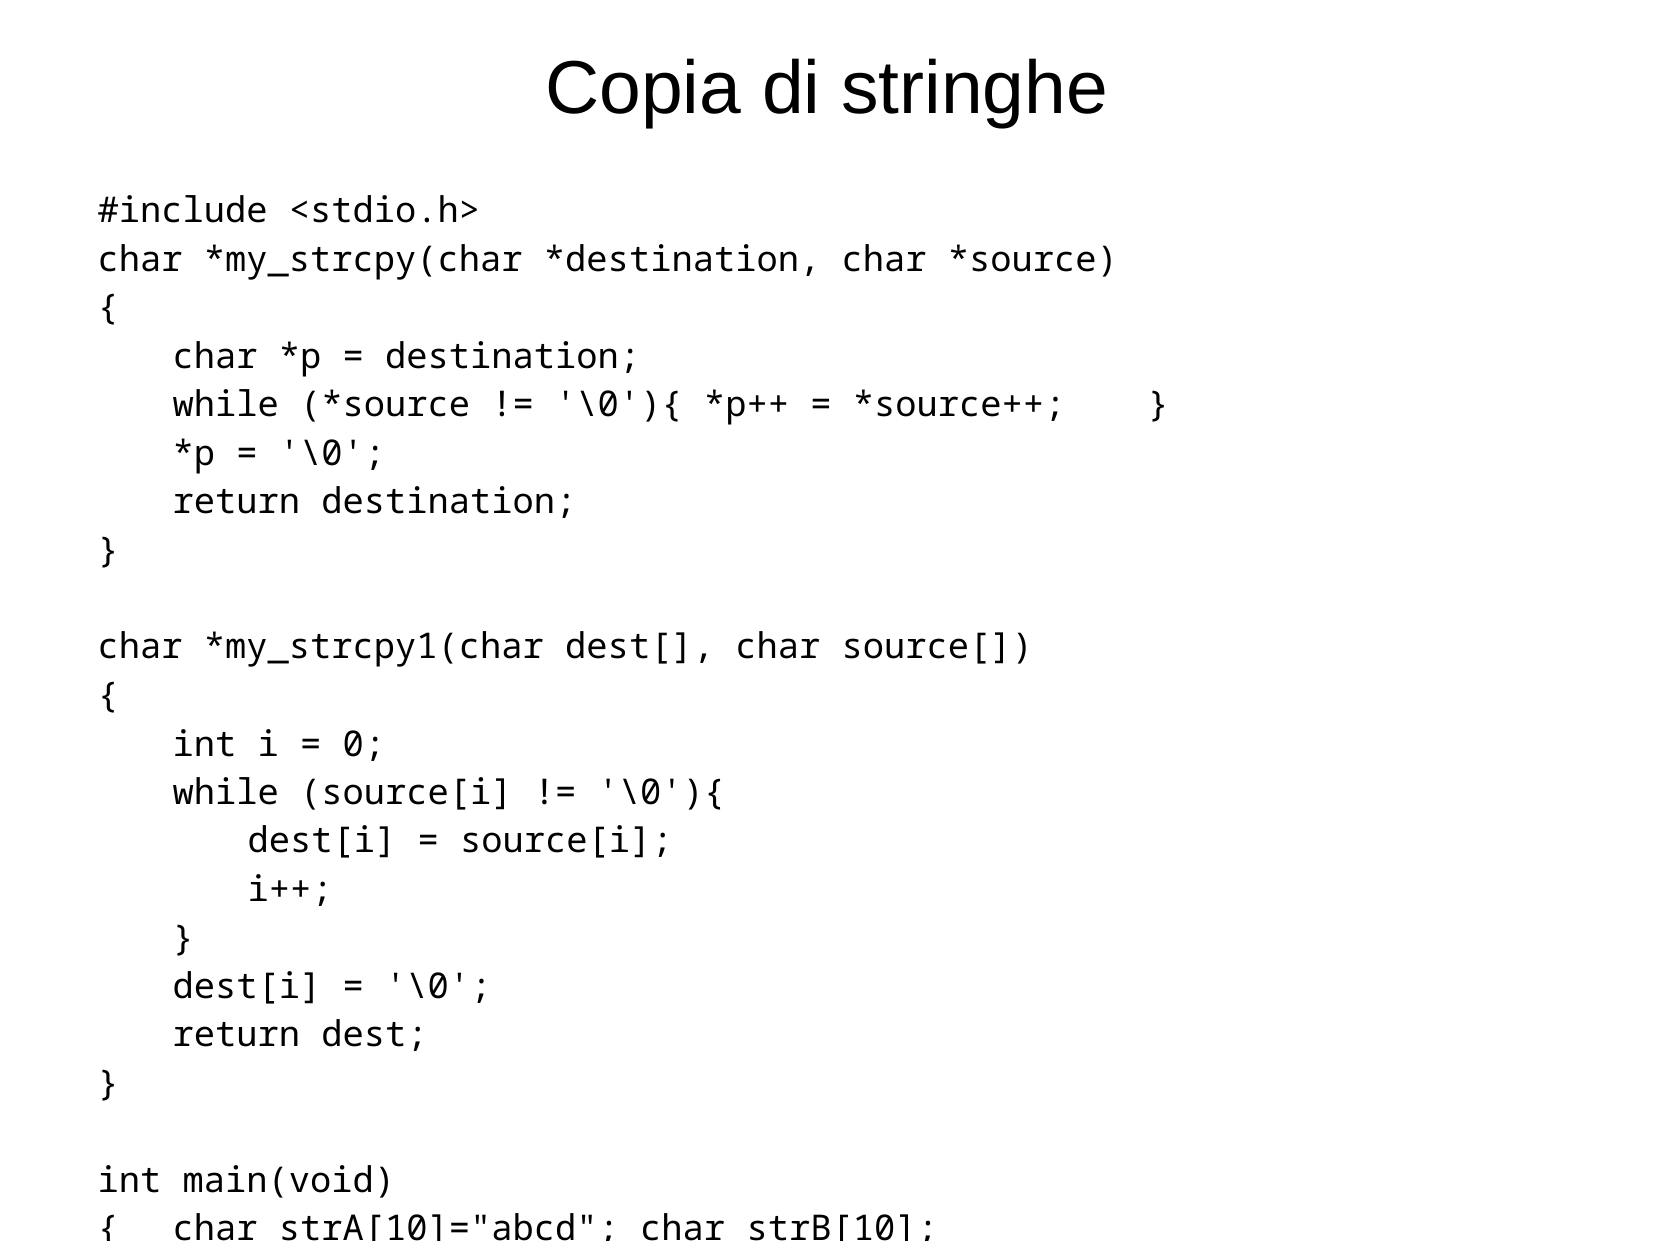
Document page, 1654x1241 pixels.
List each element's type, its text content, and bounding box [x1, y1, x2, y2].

title Copia di stringhe [82, 0, 1571, 192]
text_box #include <stdio.h> char *my_strcpy(char *destination, char *source) { char *p = destination; while (*source != '\0'){ *p++ = *source++; } *p = '\0'; return destination; } char *my_strcpy1(char dest[], char source[]) { int i = 0; while (source[i] != '\0'){ dest[i] = source[i]; i++; } dest[i] = '\0'; return dest; } int main(void) { char strA[10]="abcd"; char strB[10]; my_strcpy(strB, strA);//my_strcpy1(strB, strA); puts(strB); } [82, 177, 1546, 1241]
